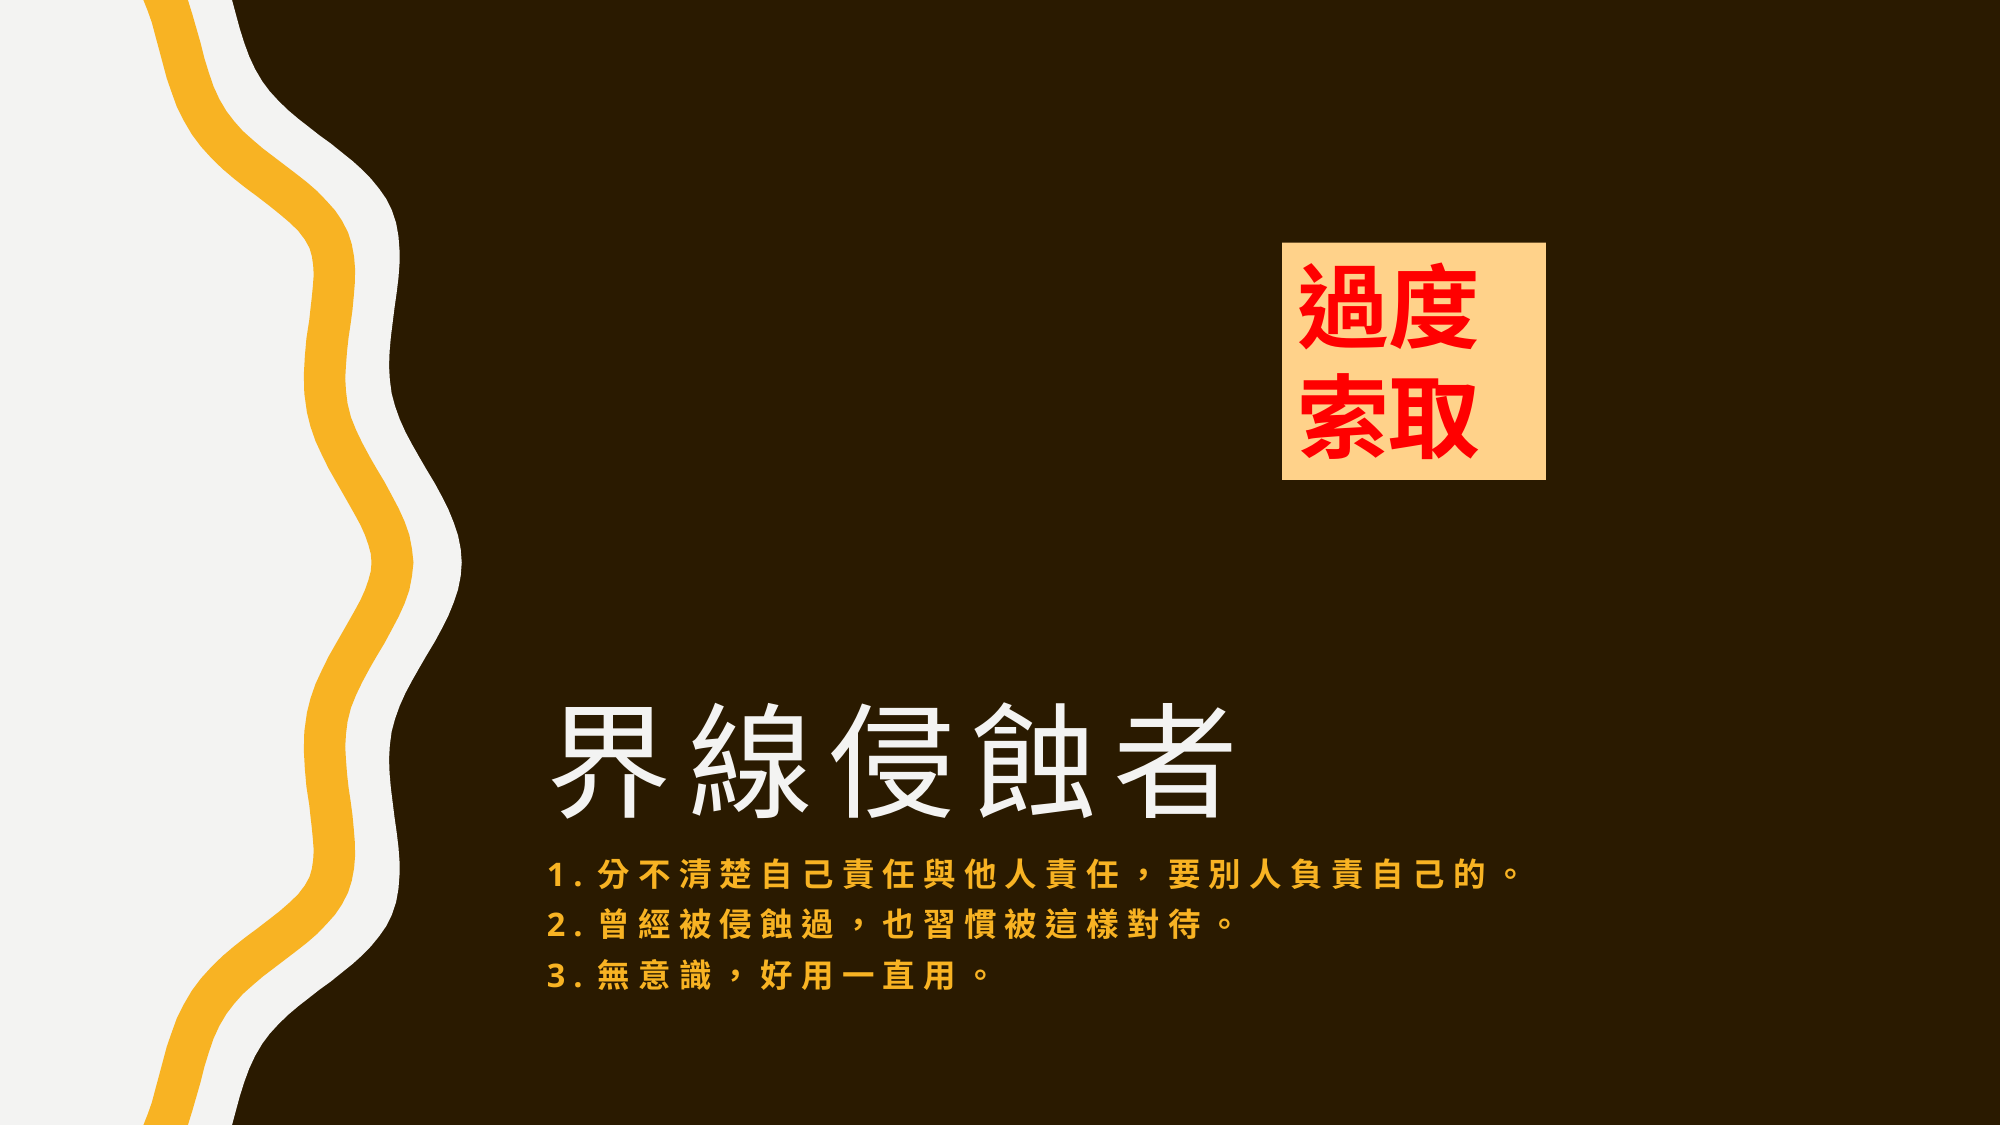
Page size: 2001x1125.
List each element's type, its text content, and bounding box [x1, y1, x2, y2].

text_box 過度索取 [1282, 242, 1546, 480]
title 界線侵蝕者 [484, 304, 1828, 501]
list 1.分不清楚自己責任與他人責任，要別人負責自己的。 2.曾經被侵蝕過，也習慣被這樣對待。 3.無意識，好用一直用。 [529, 533, 1783, 861]
